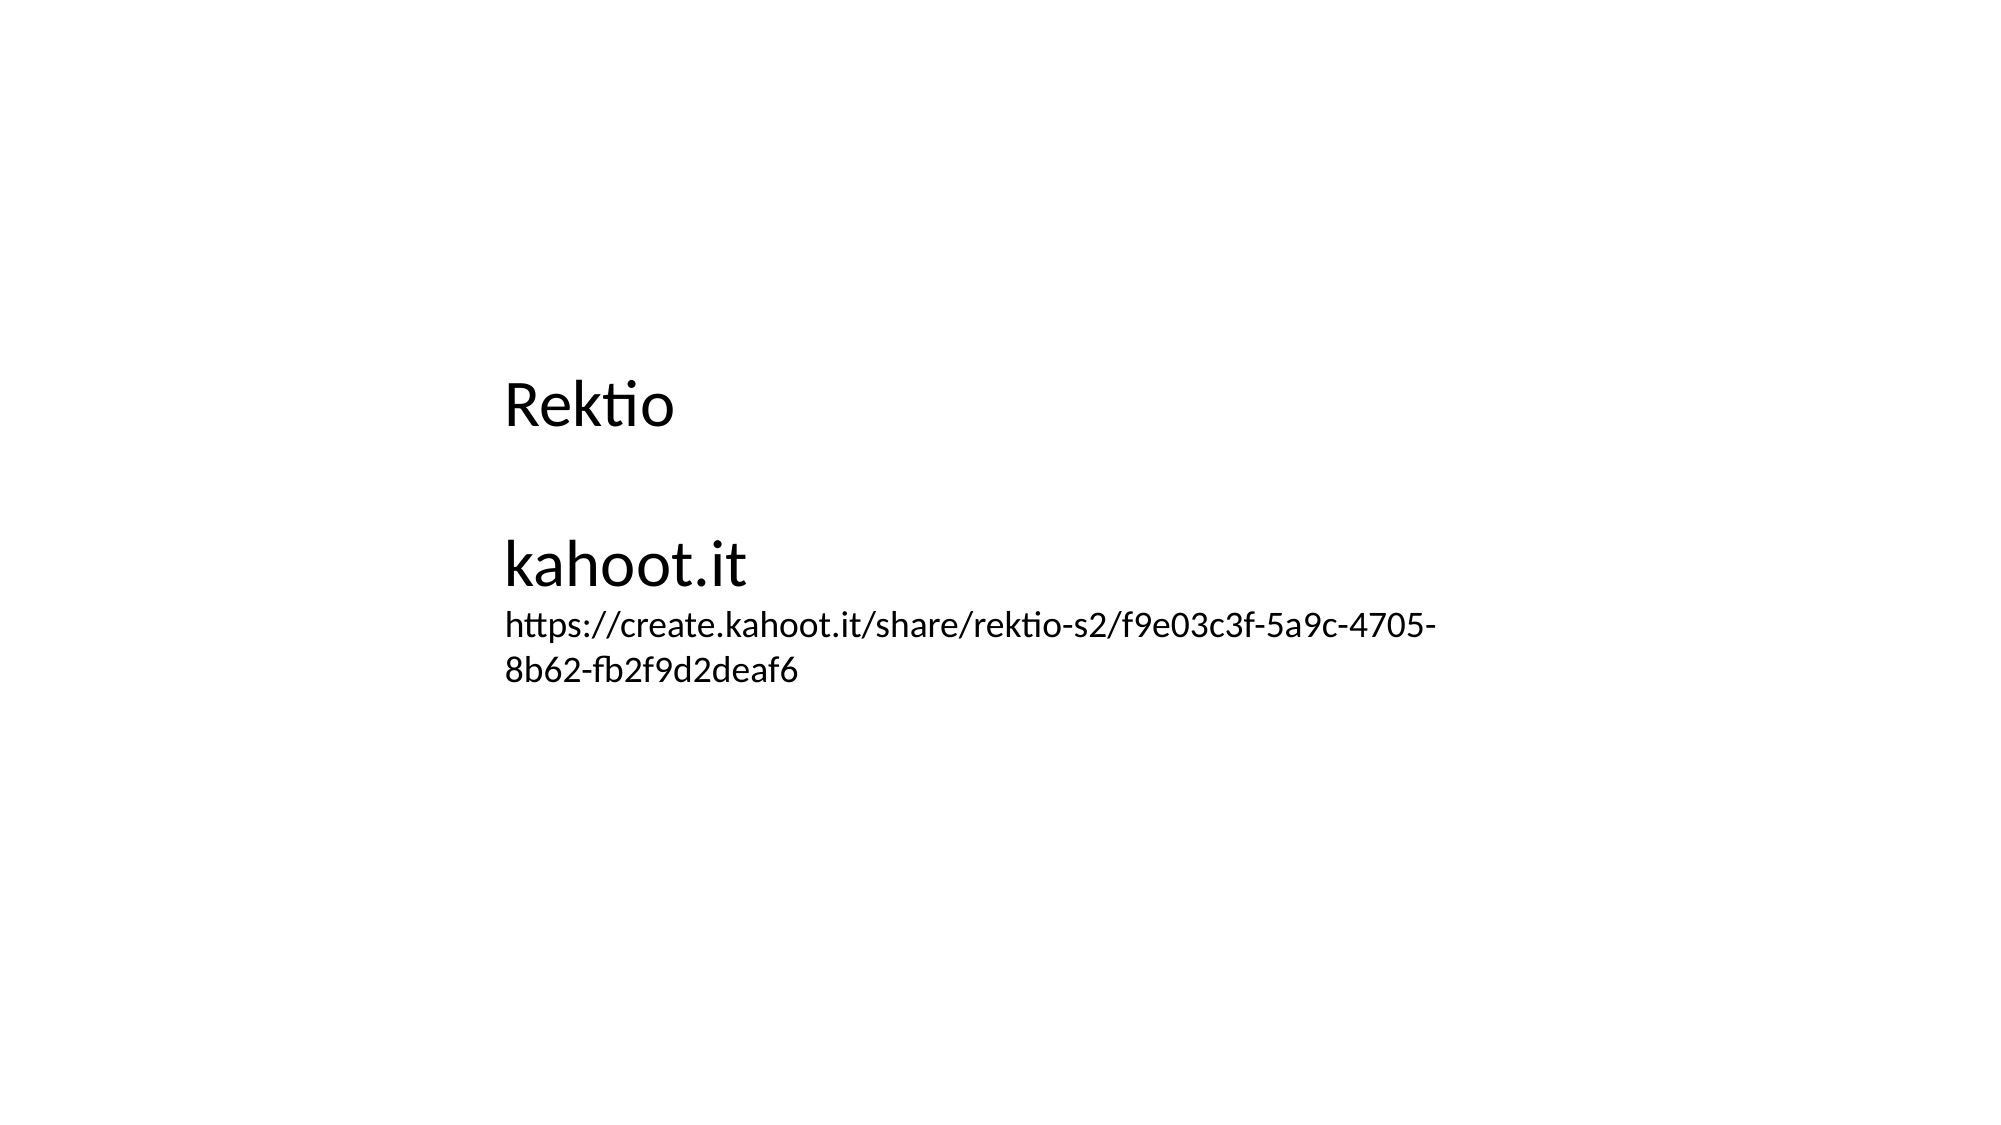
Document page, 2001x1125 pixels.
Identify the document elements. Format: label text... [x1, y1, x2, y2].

text_box Rektio kahoot.it https://create.kahoot.it/share/rektio-s2/f9e03c3f-5a9c-4705-8b62-fb2f9d2deaf6 [490, 352, 1490, 697]
